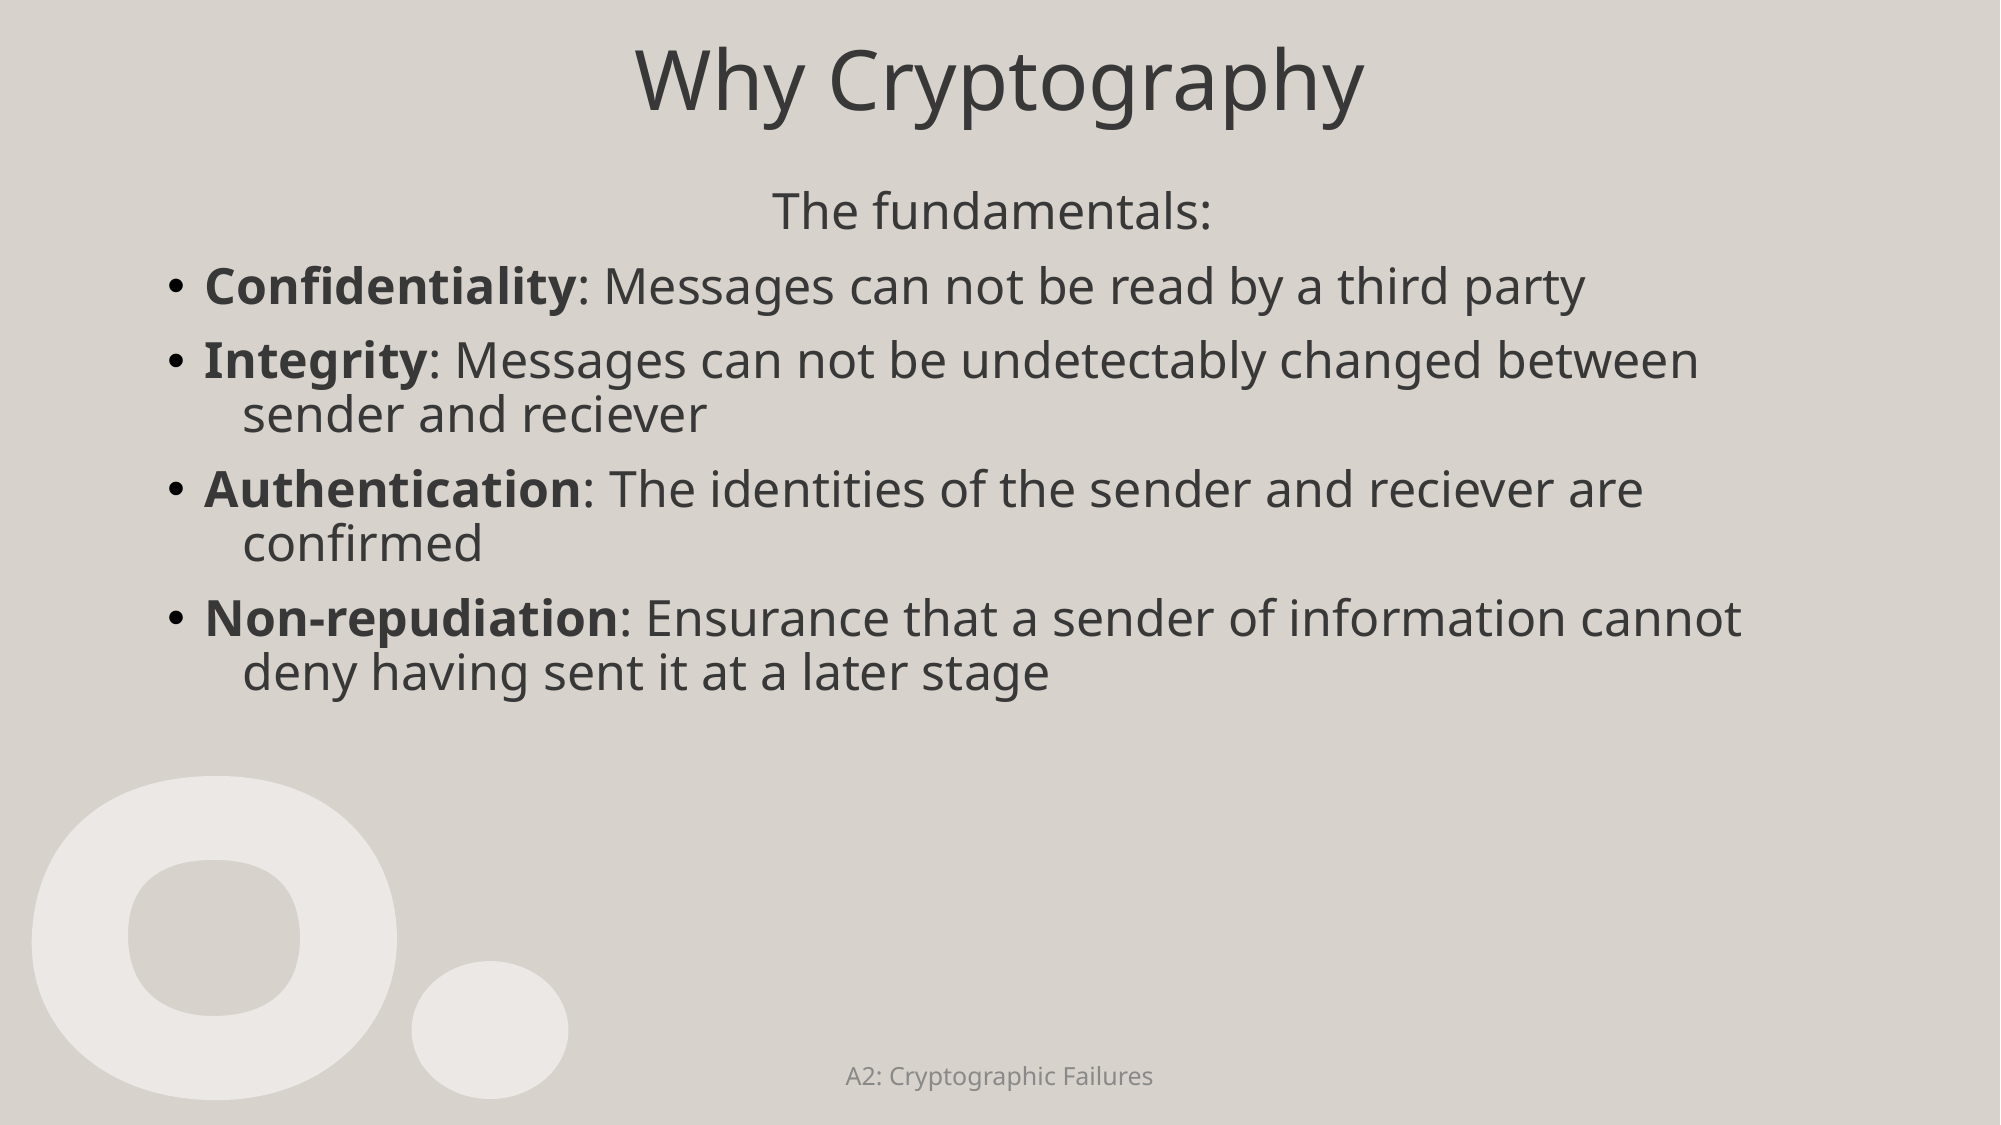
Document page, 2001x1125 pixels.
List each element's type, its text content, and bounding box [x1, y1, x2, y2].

title Why Cryptography [0, 19, 2000, 148]
list The fundamentals: Confidentiality: Messages can not be read by a third party Integrity: Messages can not be undetectably changed between sender and reciever Authentication: The identities of the sender and reciever are confirmed Non-repudiation: Ensurance that a sender of information cannot deny having sent it at a later stage [152, 178, 1848, 947]
footer A2: Cryptographic Failures [662, 1045, 1338, 1106]
